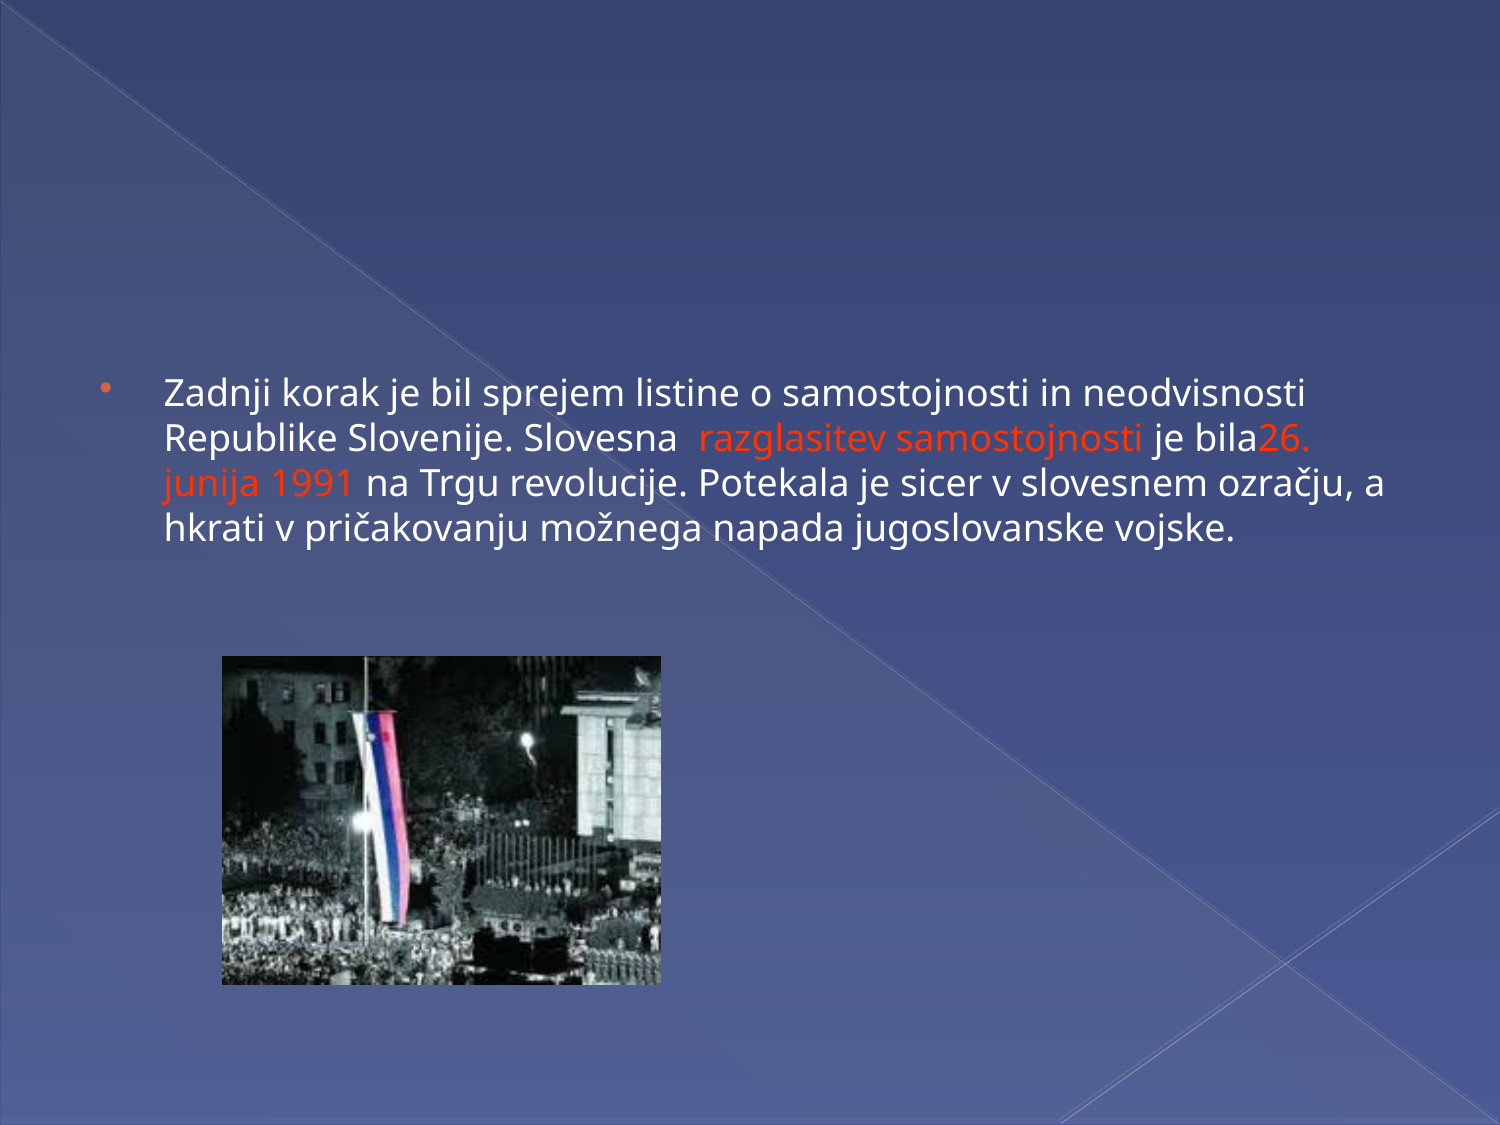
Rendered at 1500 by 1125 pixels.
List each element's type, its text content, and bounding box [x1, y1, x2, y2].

list Zadnji korak je bil sprejem listine o samostojnosti in neodvisnosti Republike Slovenije. Slovesna razglasitev samostojnosti je bila26. junija 1991 na Trgu revolucije. Potekala je sicer v slovesnem ozračju, a hkrati v pričakovanju možnega napada jugoslovanske vojske. [75, 308, 1425, 1059]
picture [222, 656, 661, 985]
